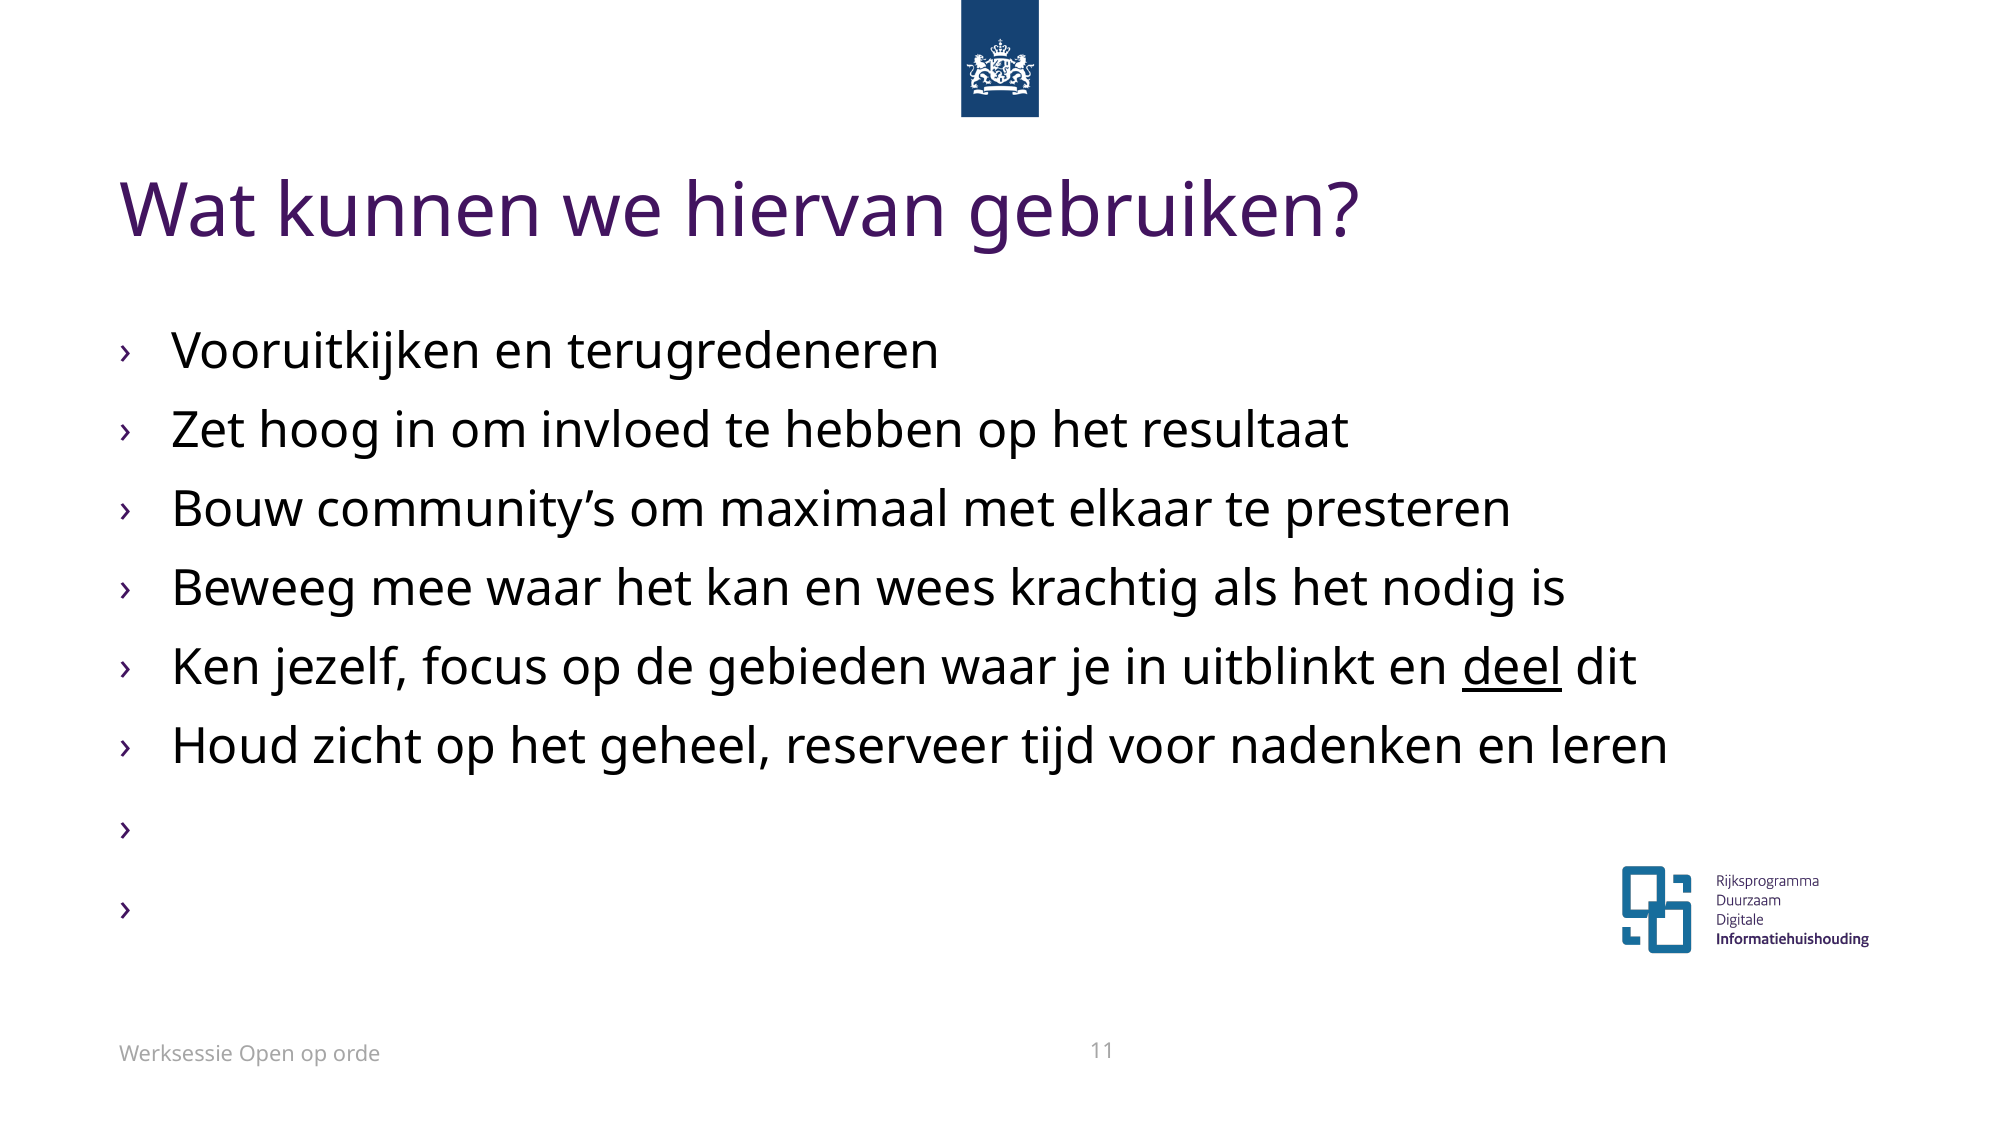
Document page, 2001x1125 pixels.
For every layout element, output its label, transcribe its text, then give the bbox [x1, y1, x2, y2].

text_box 11 [1074, 1020, 1897, 1074]
title Wat kunnen we hiervan gebruiken? [104, 104, 1897, 260]
text_box Werksessie Open op orde [104, 1020, 925, 1074]
list Vooruitkijken en terugredeneren Zet hoog in om invloed te hebben op het resultaat Bouw community’s om maximaal met elkaar te presteren Beweeg mee waar het kan en wees krachtig als het nodig is Ken jezelf, focus op de gebieden waar je in uitblinkt en deel dit Houd zicht op het geheel, reserveer tijd voor nadenken en leren [104, 317, 1897, 963]
